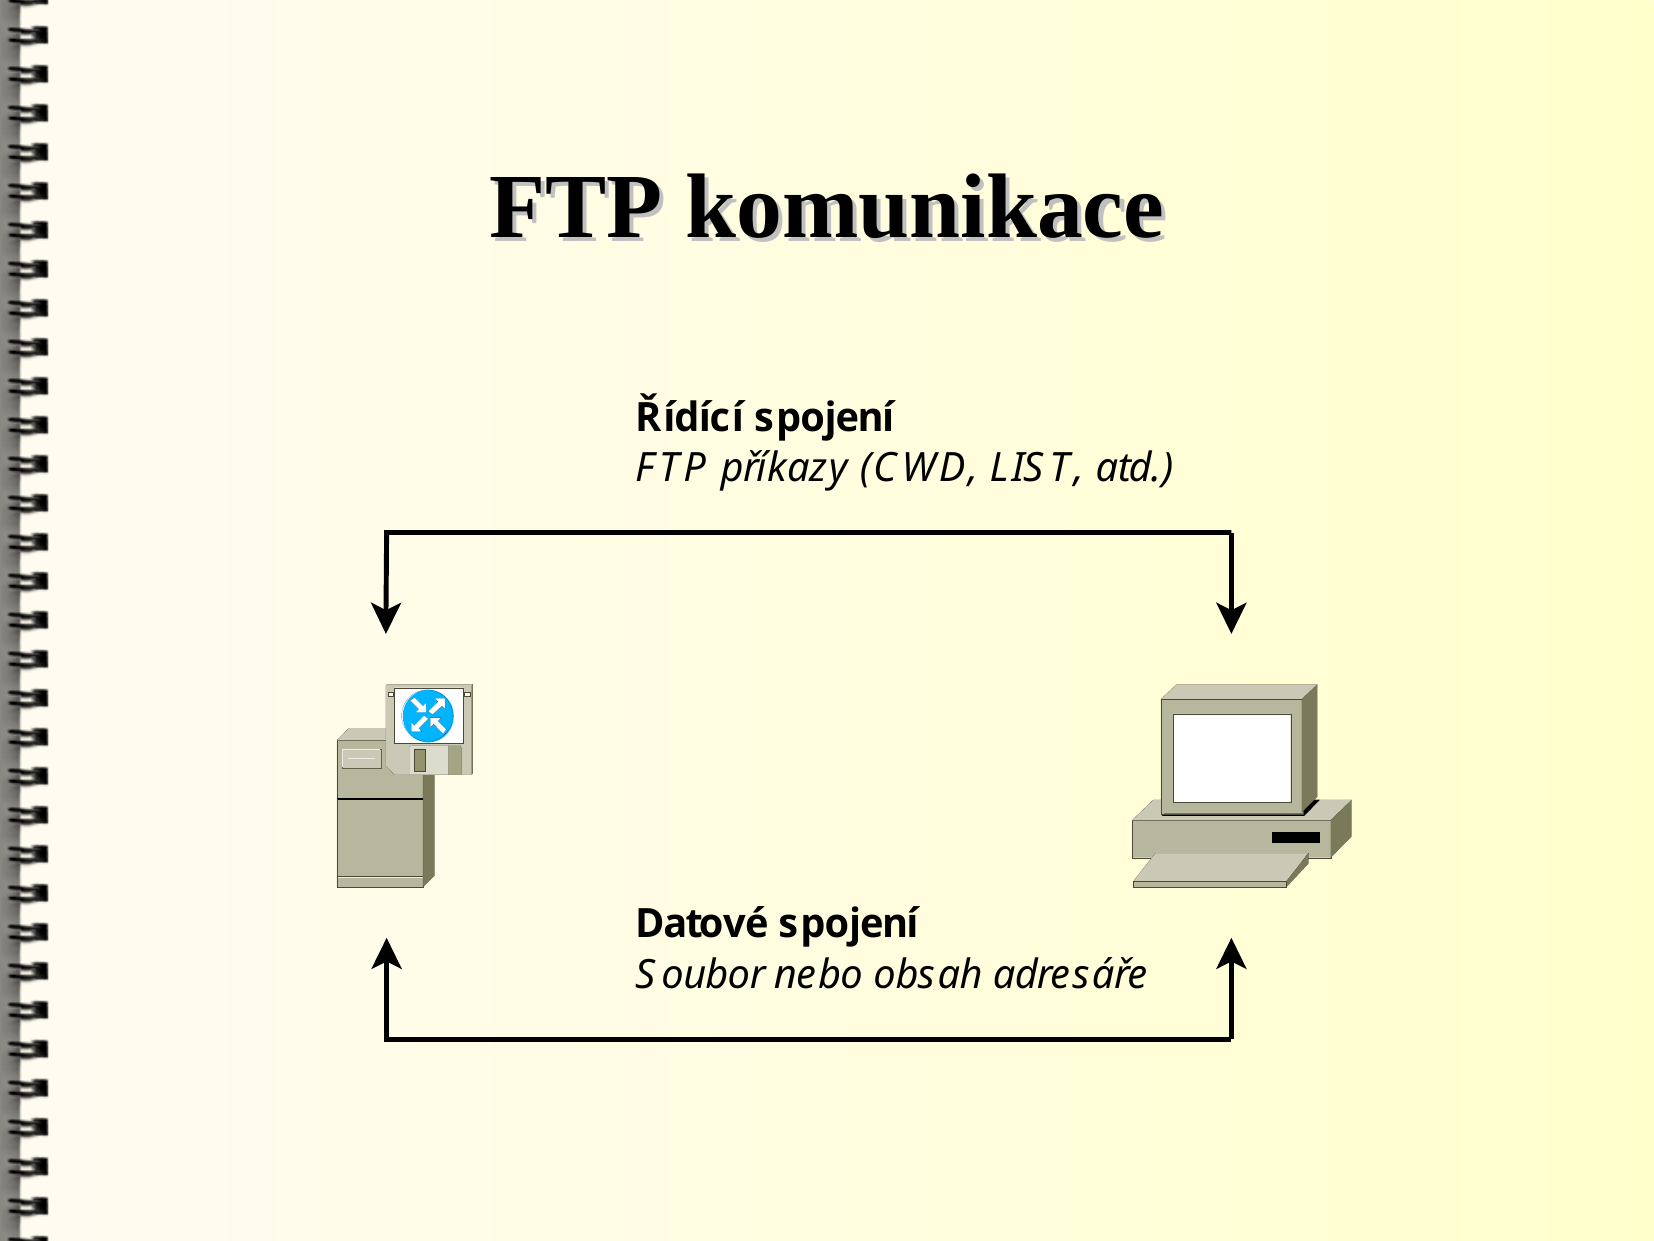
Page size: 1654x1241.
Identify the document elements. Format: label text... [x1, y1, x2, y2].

picture [0, 0, 1654, 1241]
picture [286, 358, 1352, 1042]
title FTP komunikace [121, 102, 1534, 311]
